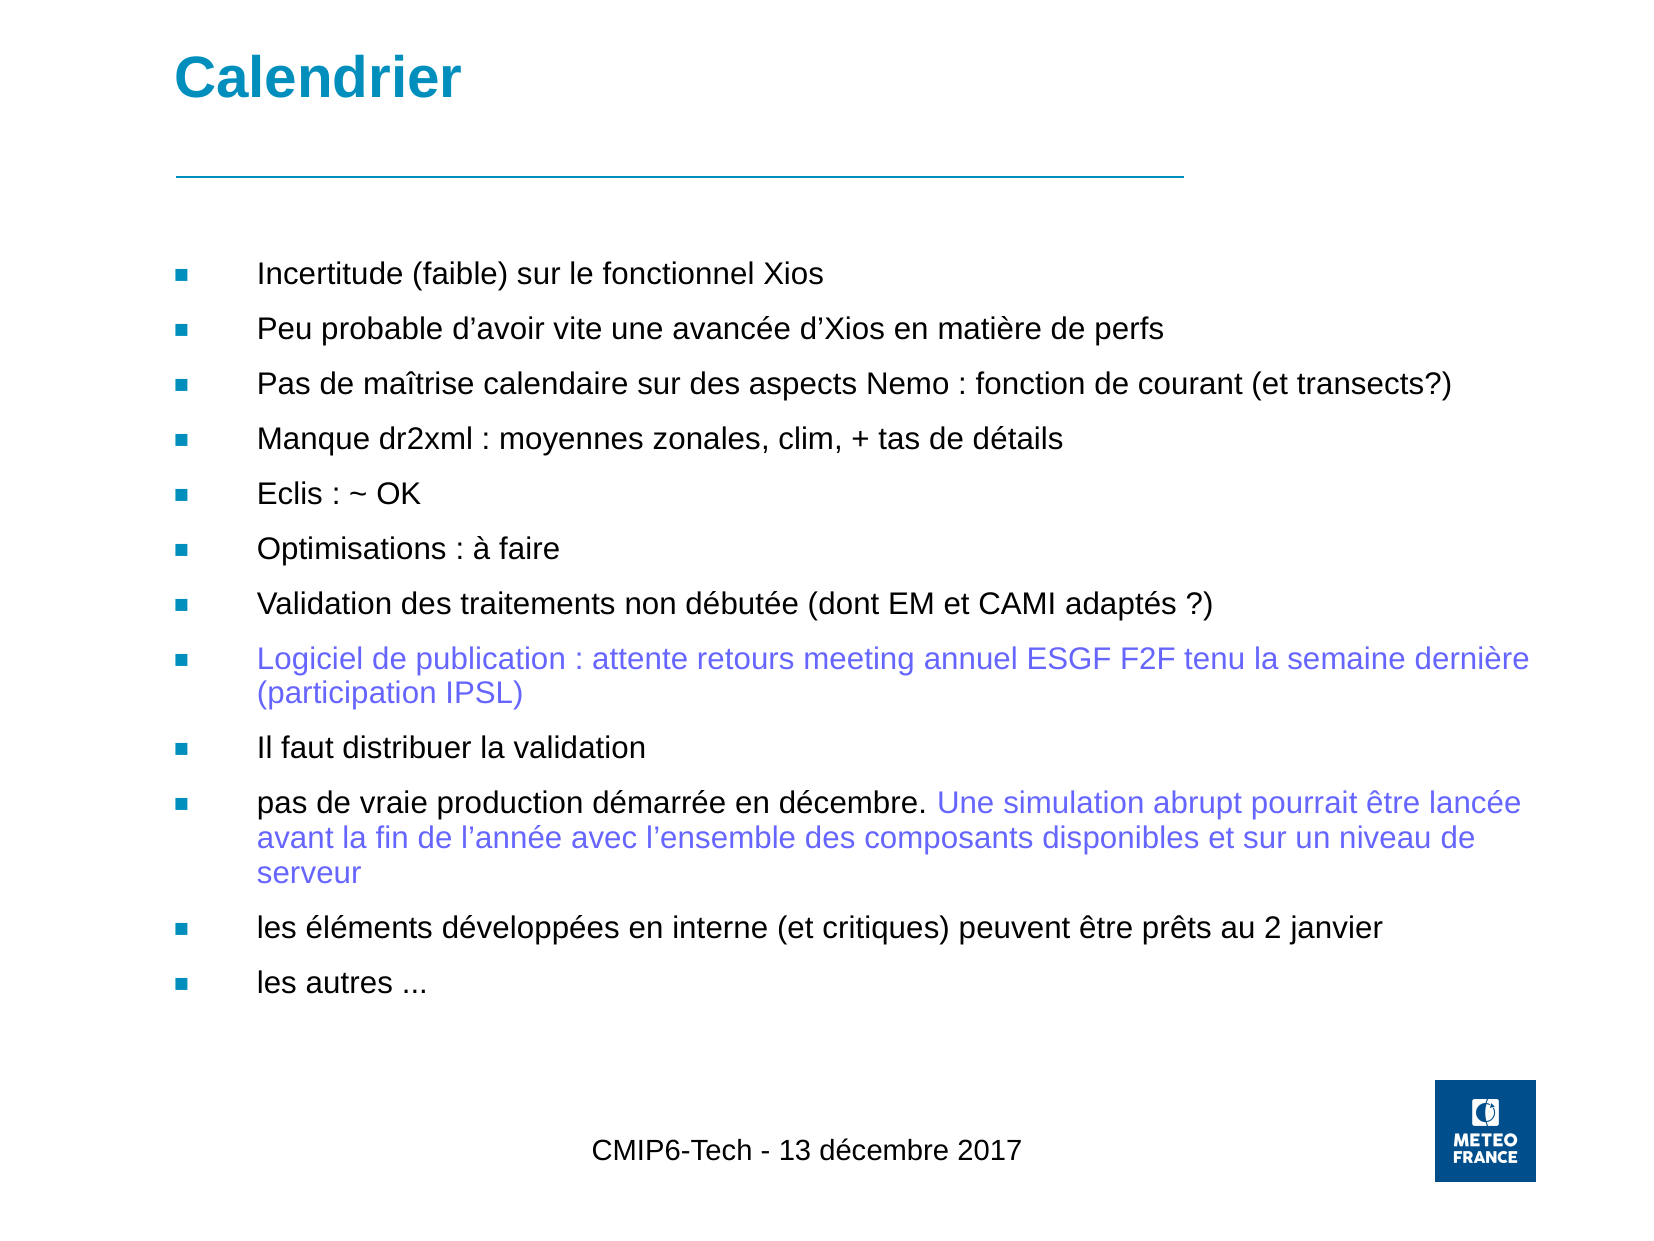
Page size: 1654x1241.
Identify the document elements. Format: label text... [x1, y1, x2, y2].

title Calendrier [174, 0, 1654, 156]
list Incertitude (faible) sur le fonctionnel Xios Peu probable d’avoir vite une avancée d’Xios en matière de perfs Pas de maîtrise calendaire sur des aspects Nemo : fonction de courant (et transects?) Manque dr2xml : moyennes zonales, clim, + tas de détails Eclis : ~ OK Optimisations : à faire Validation des traitements non débutée (dont EM et CAMI adaptés ?) Logiciel de publication : attente retours meeting annuel ESGF F2F tenu la semaine dernière (participation IPSL) Il faut distribuer la validation pas de vraie production démarrée en décembre. Une simulation abrupt pourrait être lancée avant la fin de l’année avec l’ensemble des composants disponibles et sur un niveau de serveur les éléments développées en interne (et critiques) peuvent être prêts au 2 janvier les autres ... [156, 256, 1571, 1134]
picture [1435, 1134, 1536, 1182]
